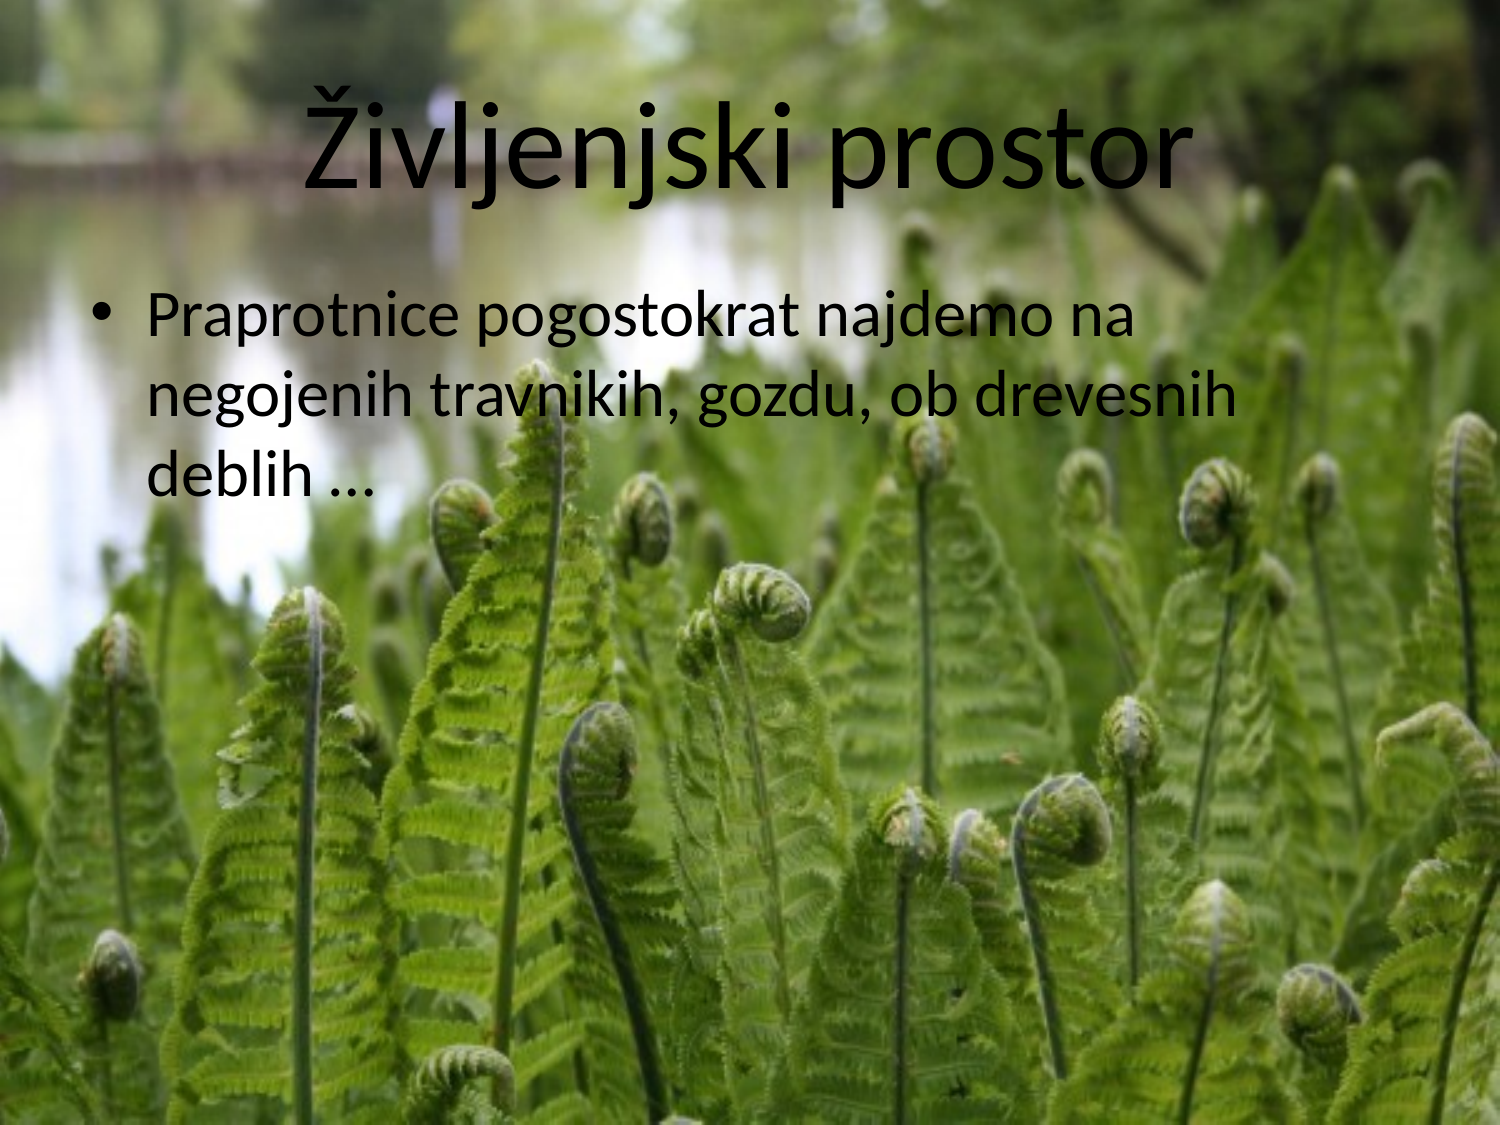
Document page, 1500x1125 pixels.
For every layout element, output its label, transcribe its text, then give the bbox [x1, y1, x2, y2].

title Življenjski prostor [75, 45, 1425, 233]
list Praprotnice pogostokrat najdemo na negojenih travnikih, gozdu, ob drevesnih deblih … [75, 262, 1425, 1005]
picture [0, 0, 1500, 1125]
